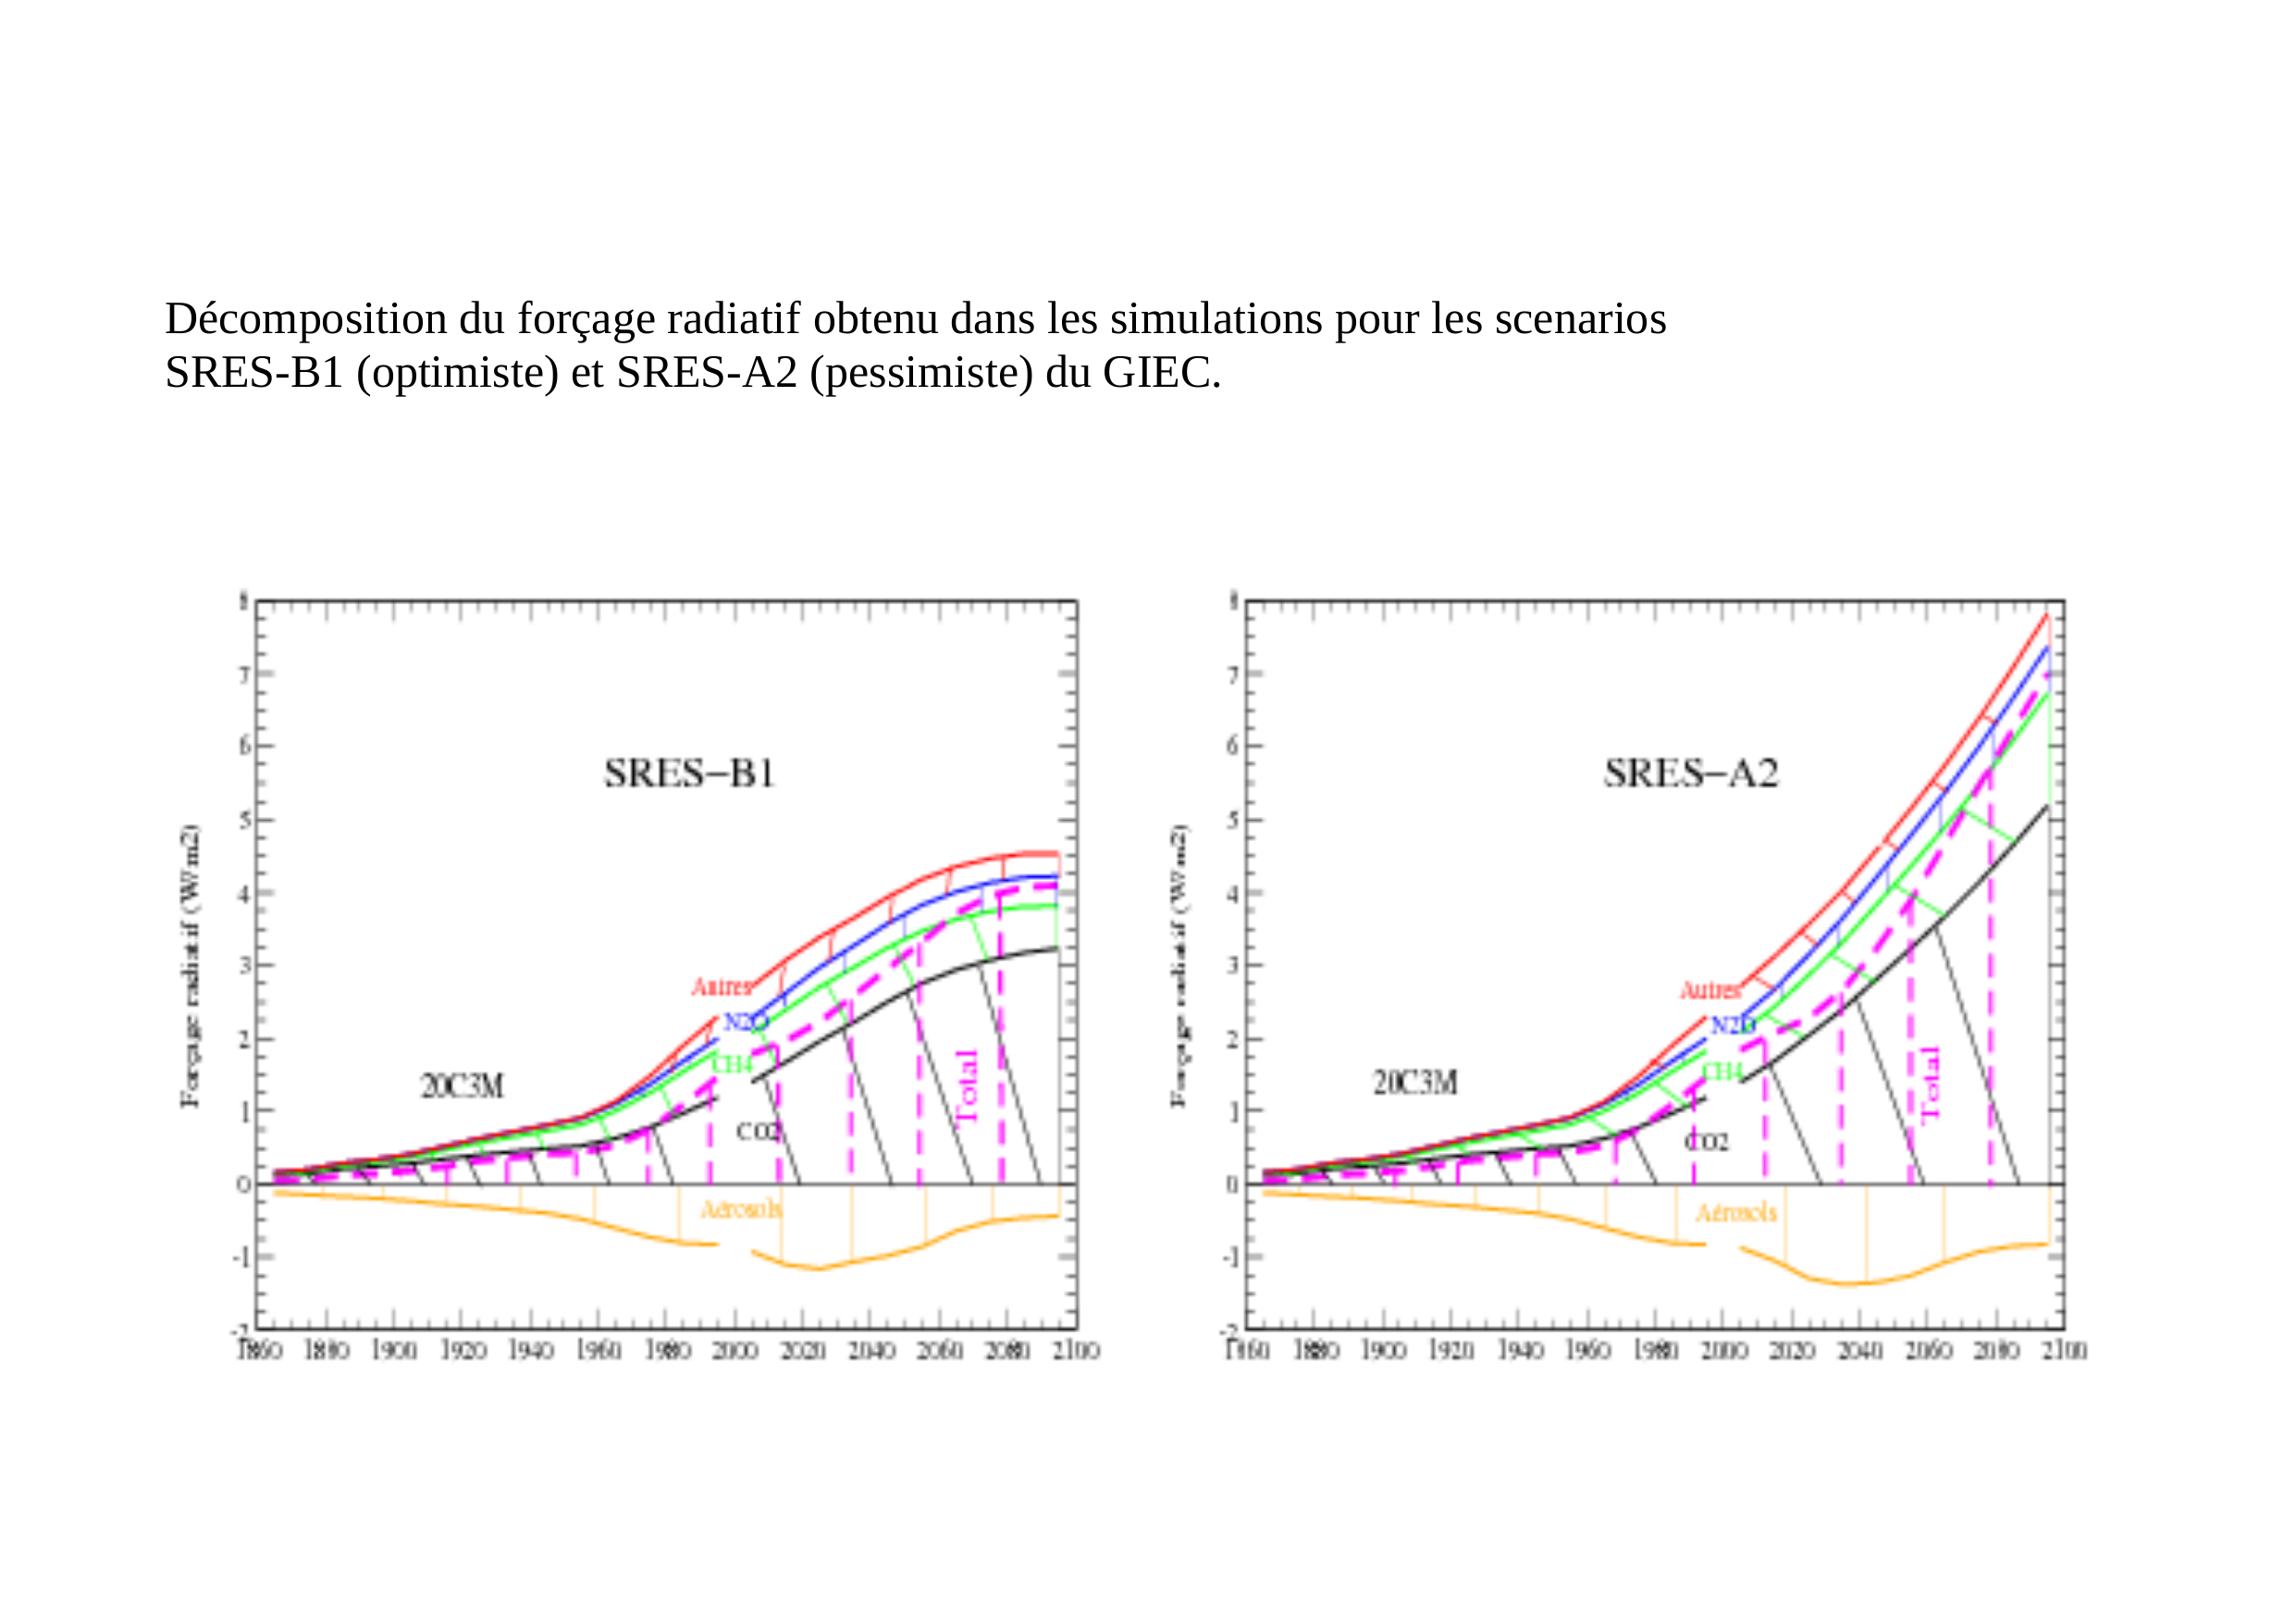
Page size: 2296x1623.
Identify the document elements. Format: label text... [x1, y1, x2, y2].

text_box Décomposition du forçage radiatif obtenu dans les simulations pour les scenarios SRES-B1 (optimiste) et SRES-A2 (pessimiste) du GIEC. [165, 289, 1669, 405]
picture [136, 445, 2187, 1488]
